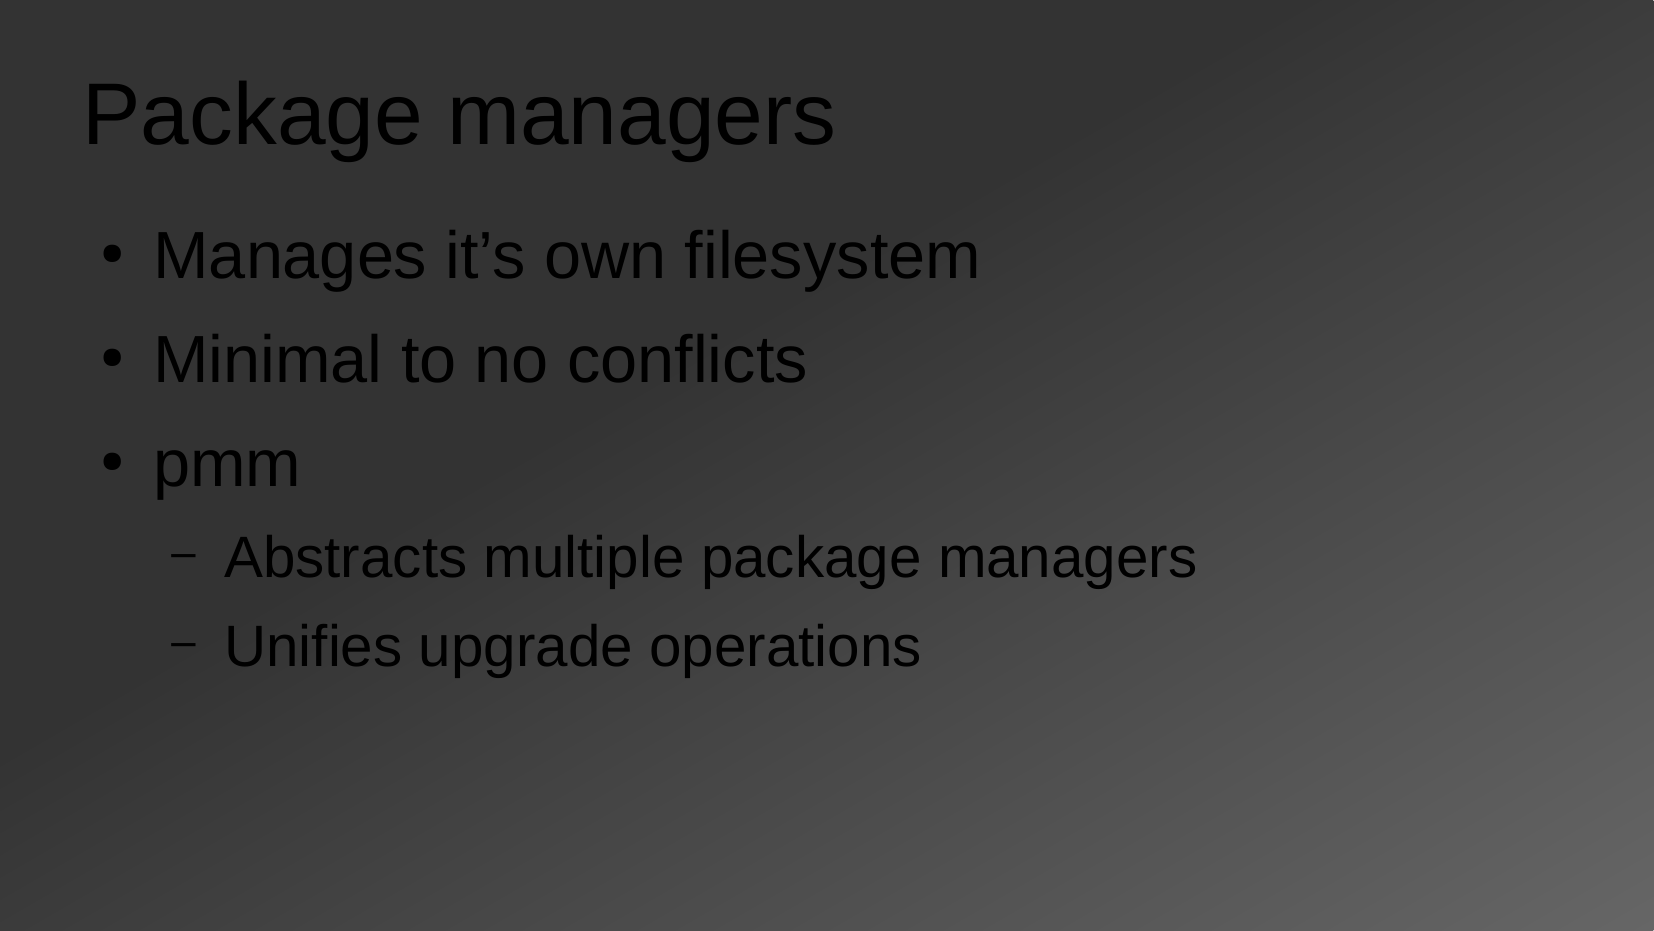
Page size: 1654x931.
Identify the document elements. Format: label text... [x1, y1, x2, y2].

list Manages it’s own filesystem Minimal to no conflicts pmm Abstracts multiple package managers Unifies upgrade operations [82, 217, 1571, 758]
title Package managers [82, 37, 1571, 193]
